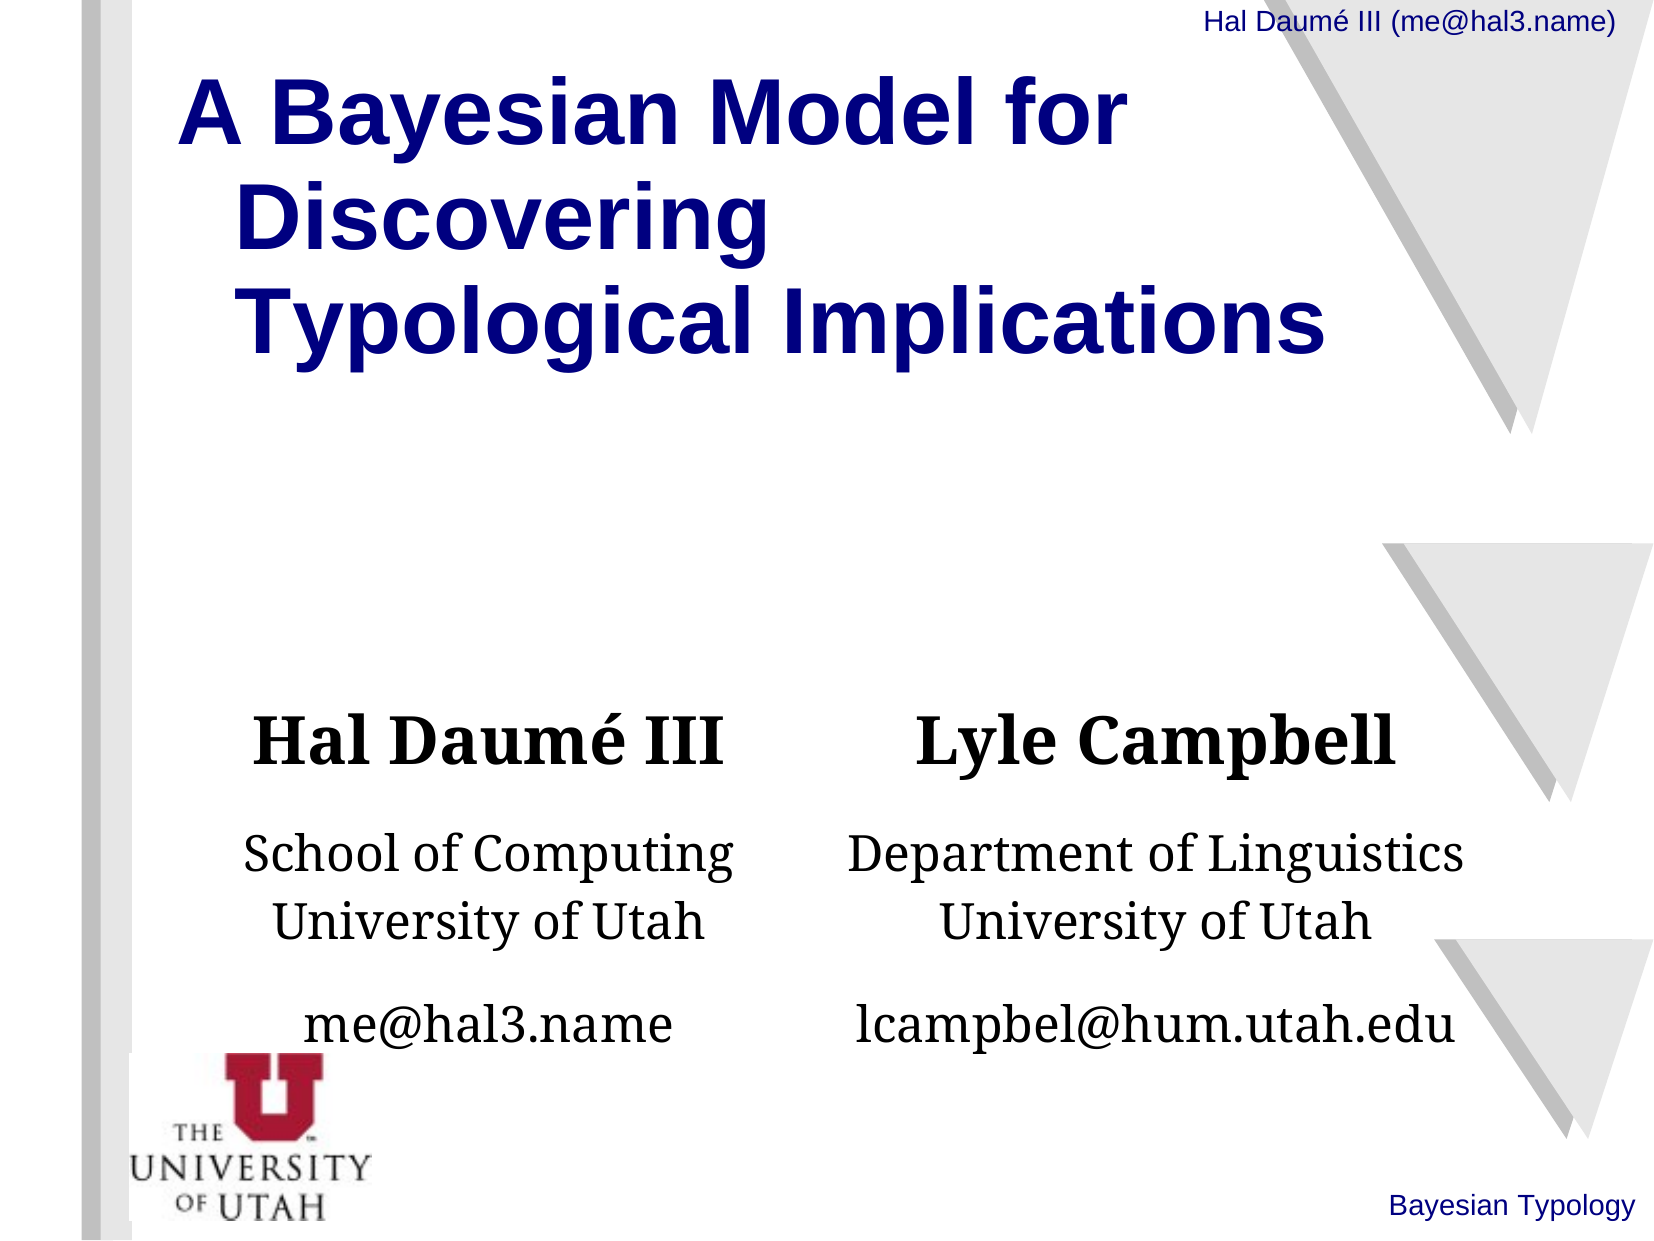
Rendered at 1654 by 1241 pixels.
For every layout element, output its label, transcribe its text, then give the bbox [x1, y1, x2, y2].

picture [129, 1053, 372, 1221]
subtitle Hal Daumé III School of Computing University of Utah me@hal3.name [156, 647, 822, 1104]
text_box Lyle Campbell Department of Linguistics University of Utah lcampbel@hum.utah.edu [824, 647, 1489, 1104]
title A Bayesian Model for Discovering Typological Implications [176, 38, 1379, 395]
